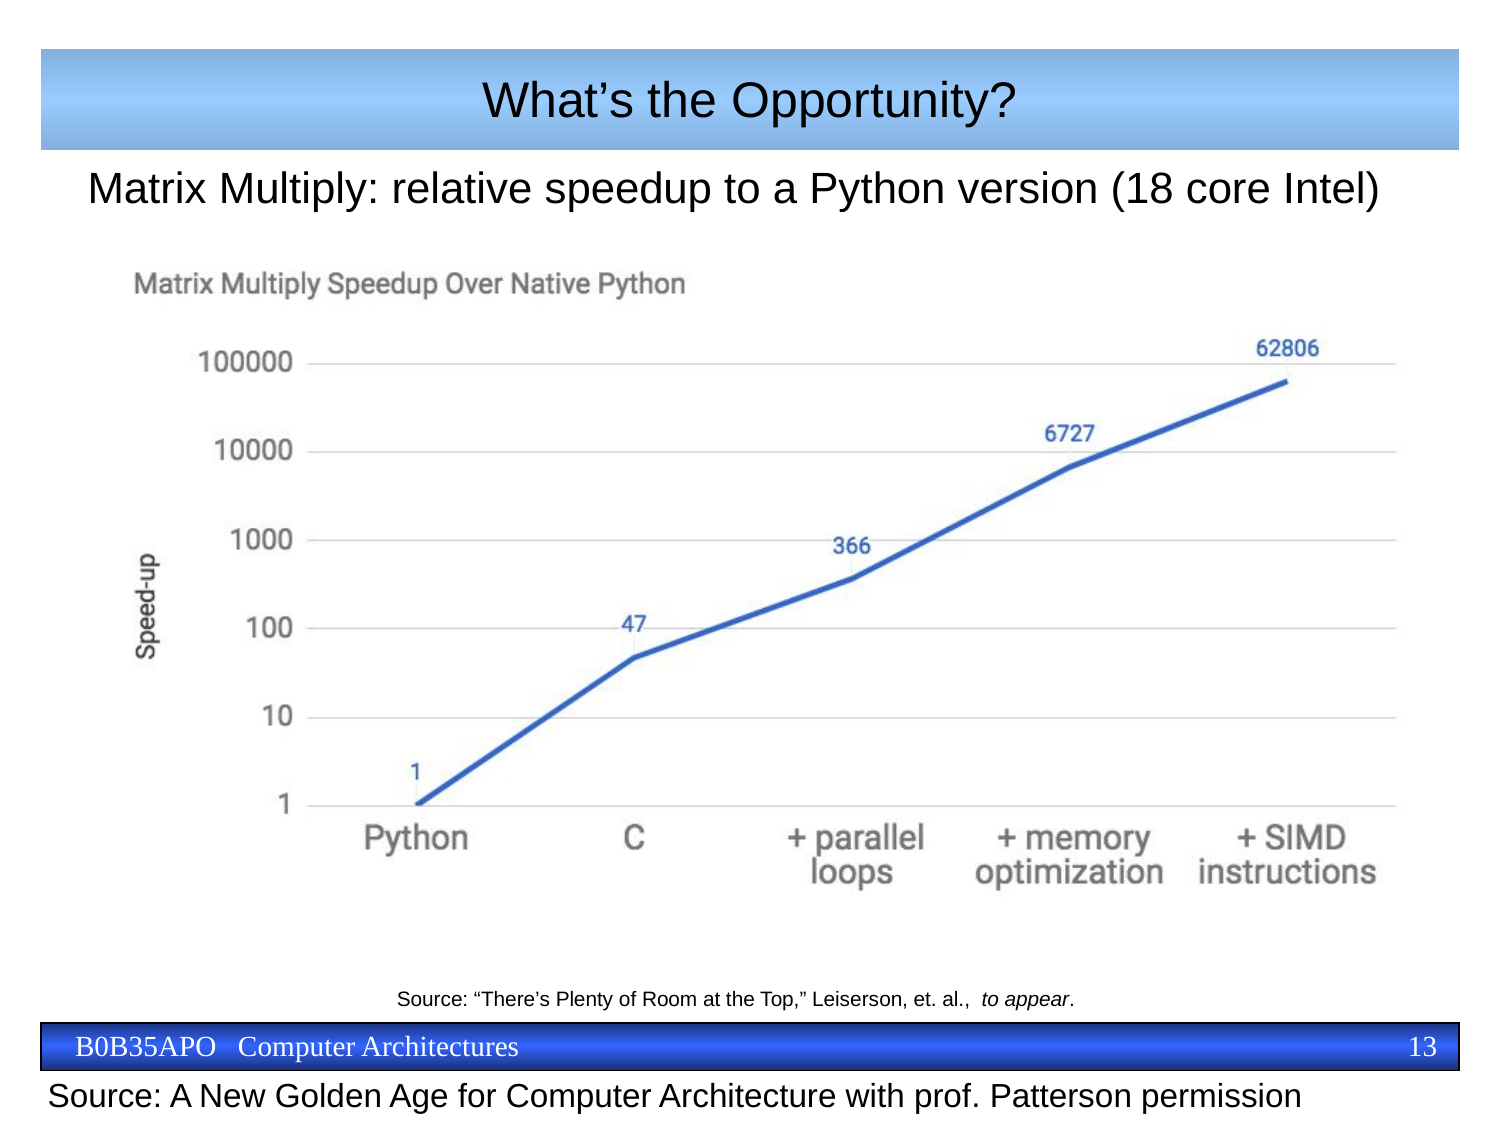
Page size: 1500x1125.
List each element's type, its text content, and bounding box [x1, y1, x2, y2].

text_box Source: A New Golden Age for Computer Architecture with prof. Patterson permission [32, 1069, 1446, 1125]
text_box Source: “There’s Plenty of Room at the Top,” Leiserson, et. al., to appear. [396, 987, 1075, 1011]
text_box Matrix Multiply: relative speedup to a Python version (18 core Intel) [87, 163, 1382, 213]
picture [99, 237, 1431, 925]
title What’s the Opportunity? [41, 49, 1459, 150]
